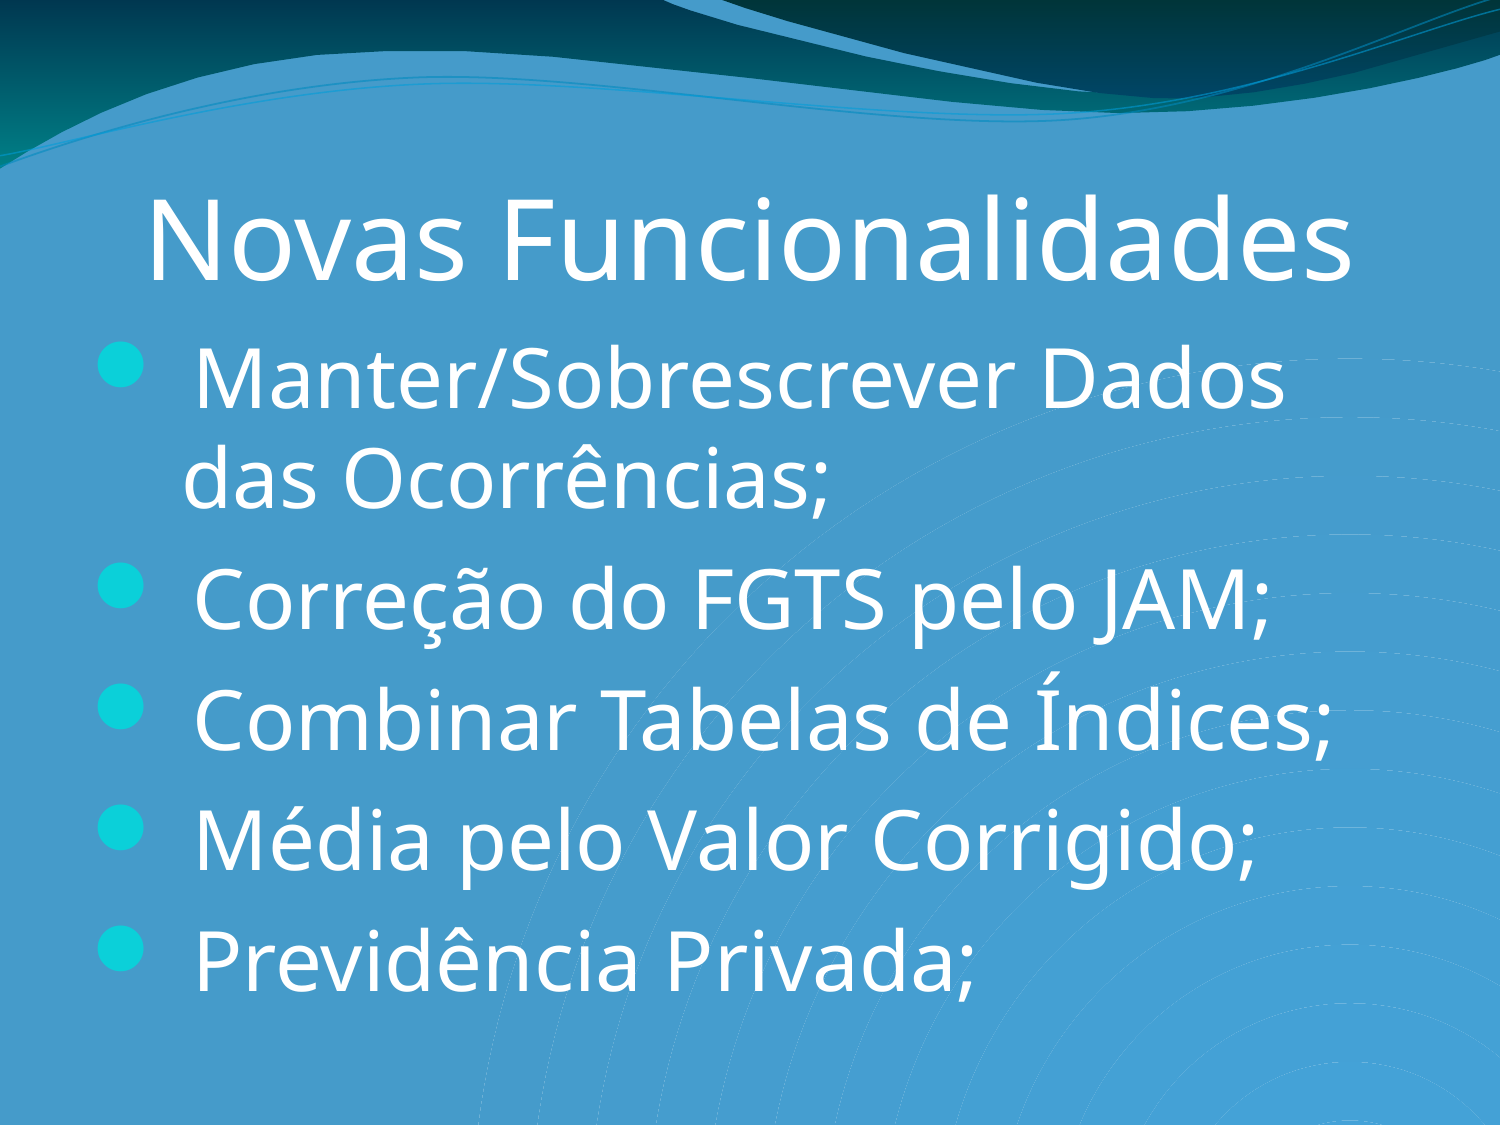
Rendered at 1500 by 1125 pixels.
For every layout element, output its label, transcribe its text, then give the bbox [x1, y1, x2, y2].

list Manter/Sobrescrever Dados das Ocorrências; Correção do FGTS pelo JAM; Combinar Tabelas de Índices; Média pelo Valor Corrigido; Previdência Privada; [76, 317, 1459, 1038]
title Novas Funcionalidades [75, 115, 1426, 304]
